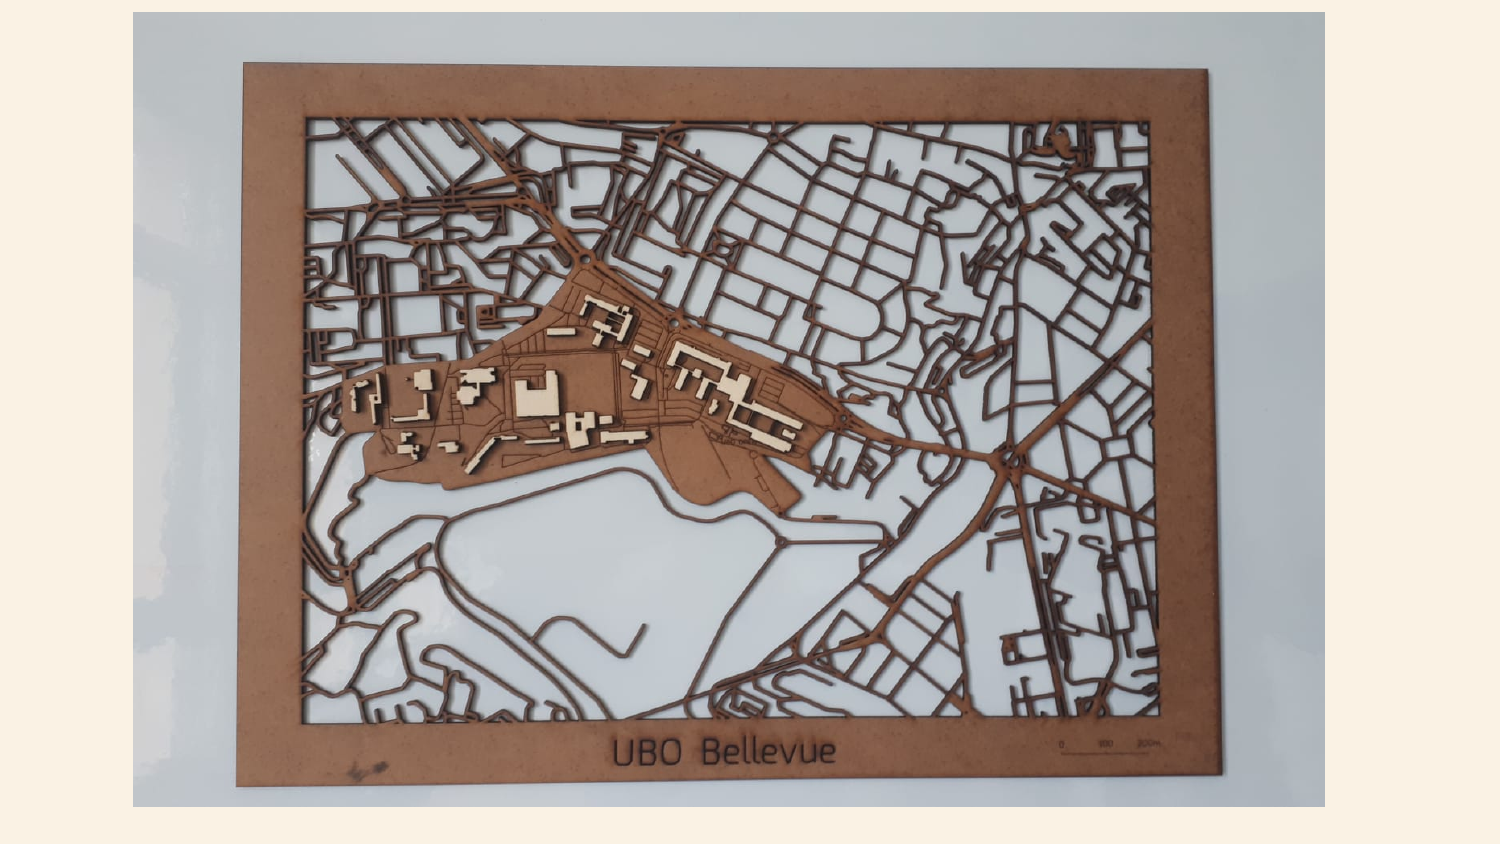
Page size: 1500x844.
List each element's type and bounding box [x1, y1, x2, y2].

picture [133, 12, 1325, 807]
